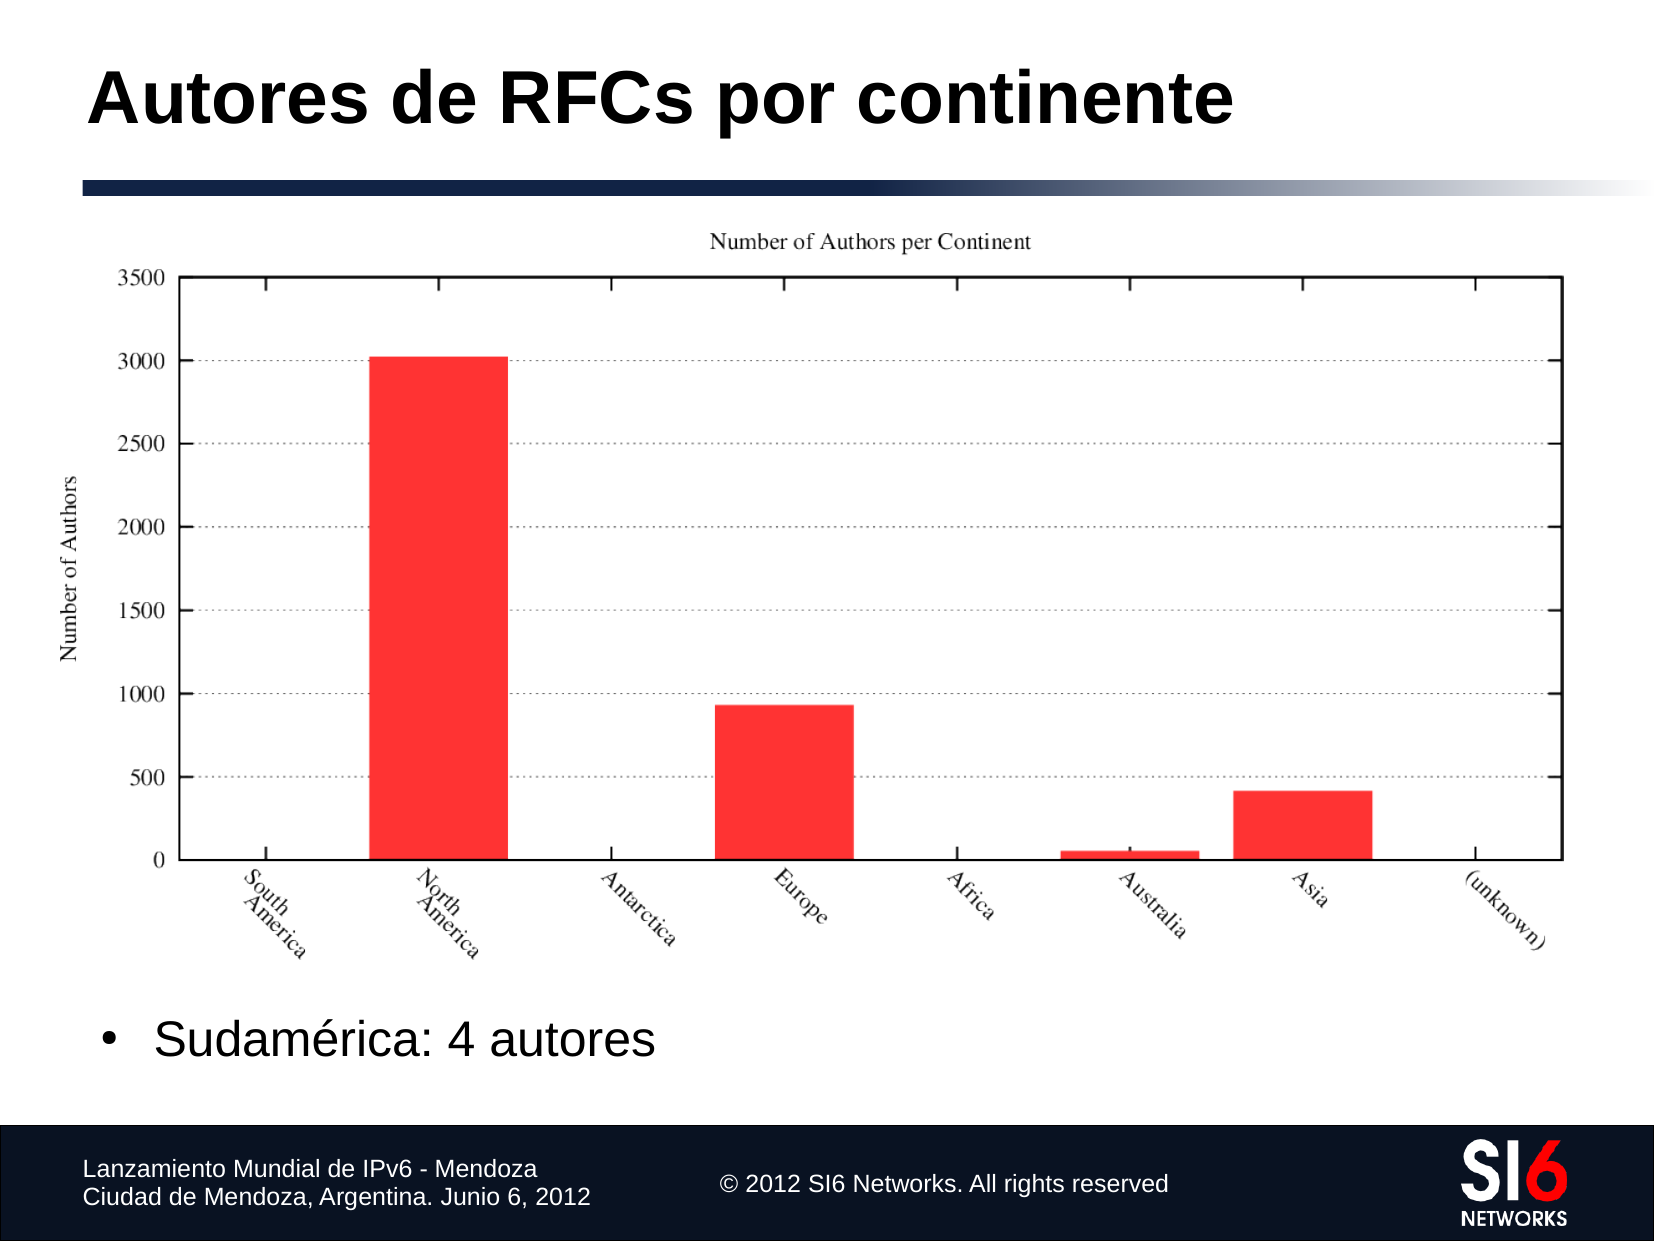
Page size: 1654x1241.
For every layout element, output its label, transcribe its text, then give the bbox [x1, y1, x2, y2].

picture [60, 233, 1564, 961]
title Autores de RFCs por continente [86, 30, 1576, 166]
list Sudamérica: 4 autores [82, 1011, 1571, 1096]
picture [1461, 1139, 1567, 1226]
